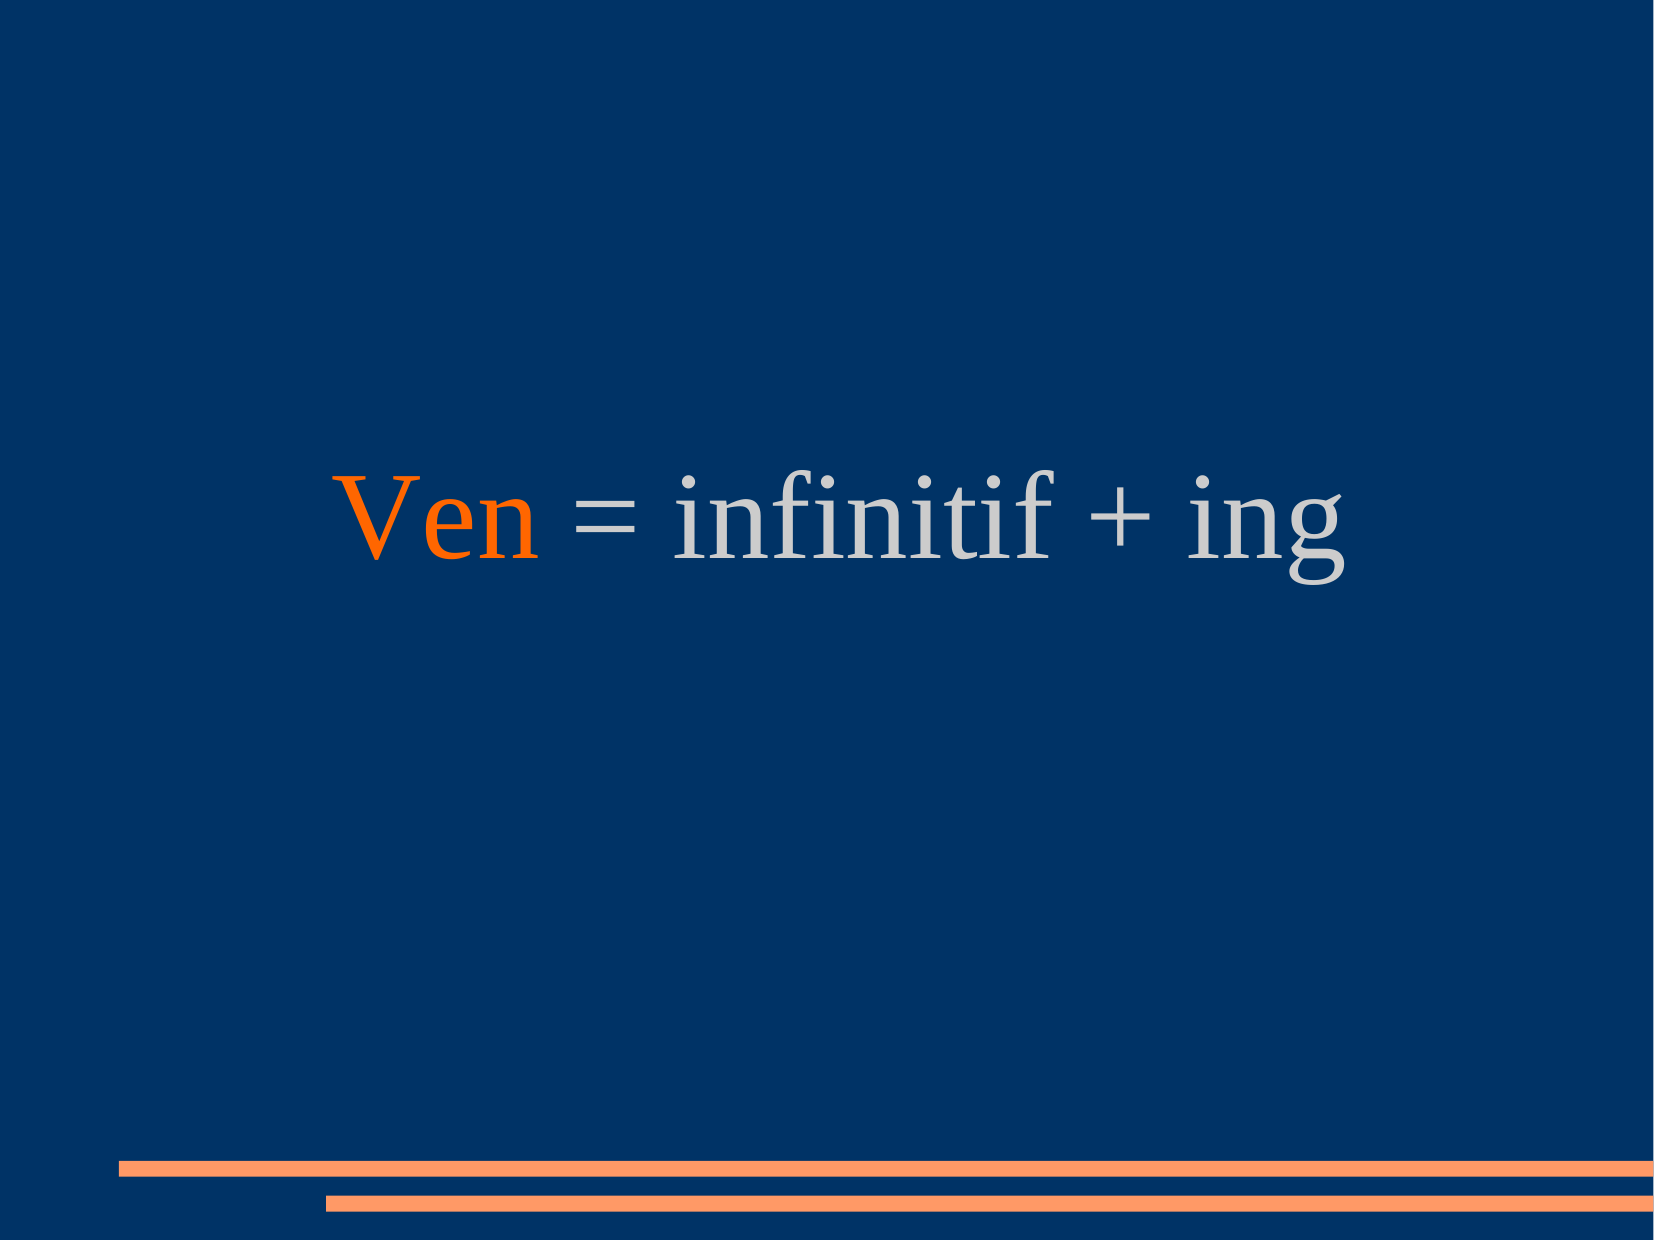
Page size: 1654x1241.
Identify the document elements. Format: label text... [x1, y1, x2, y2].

subtitle Ven = infinitif + ing [120, 111, 1560, 922]
